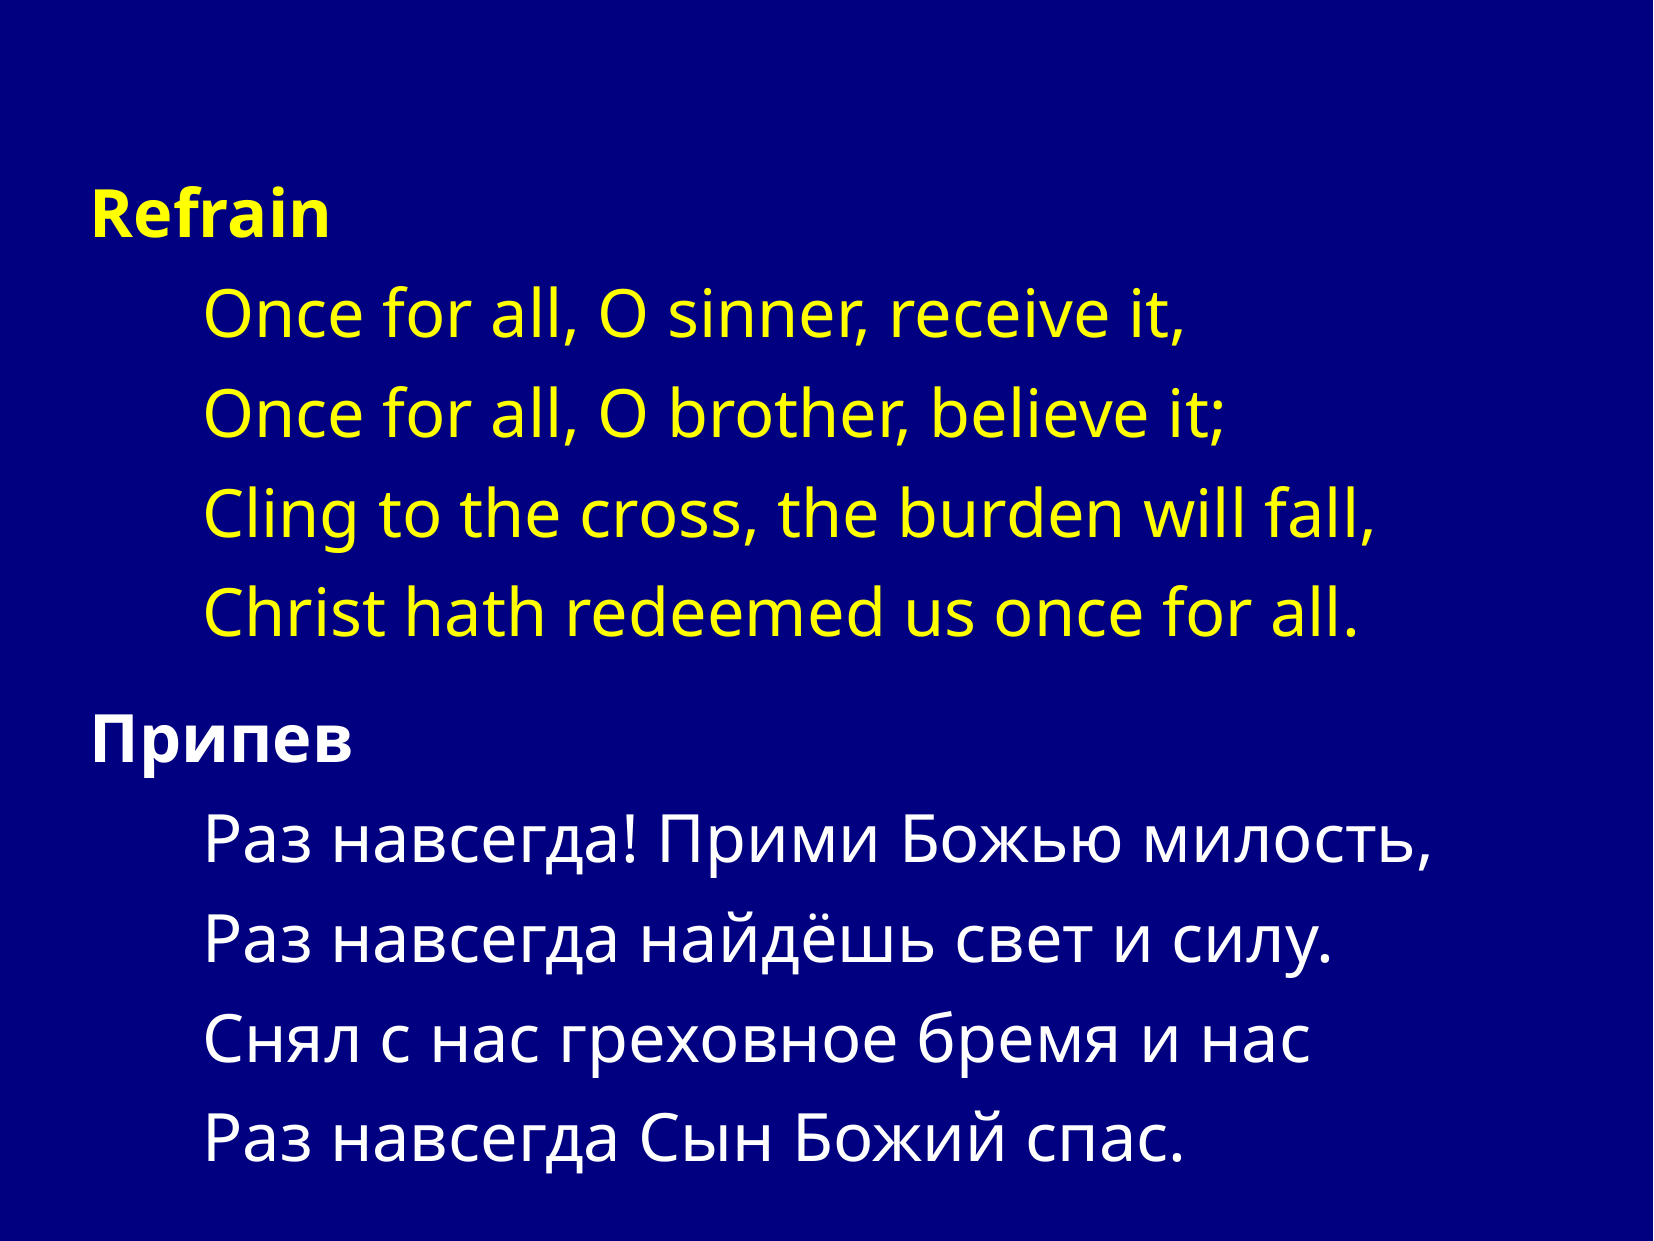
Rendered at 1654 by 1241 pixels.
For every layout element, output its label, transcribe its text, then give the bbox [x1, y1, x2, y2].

text_box Припев Раз навсегда! Прими Божью милость, Раз навсегда найдёшь свет и силу. Снял с нас греховное бремя и нас Раз навсегда Сын Божий спас. [75, 675, 1576, 1163]
text_box Refrain Once for all, O sinner, receive it, Once for all, O brother, believe it; Cling to the cross, the burden will fall, Christ hath redeemed us once for all. [75, 150, 1653, 638]
